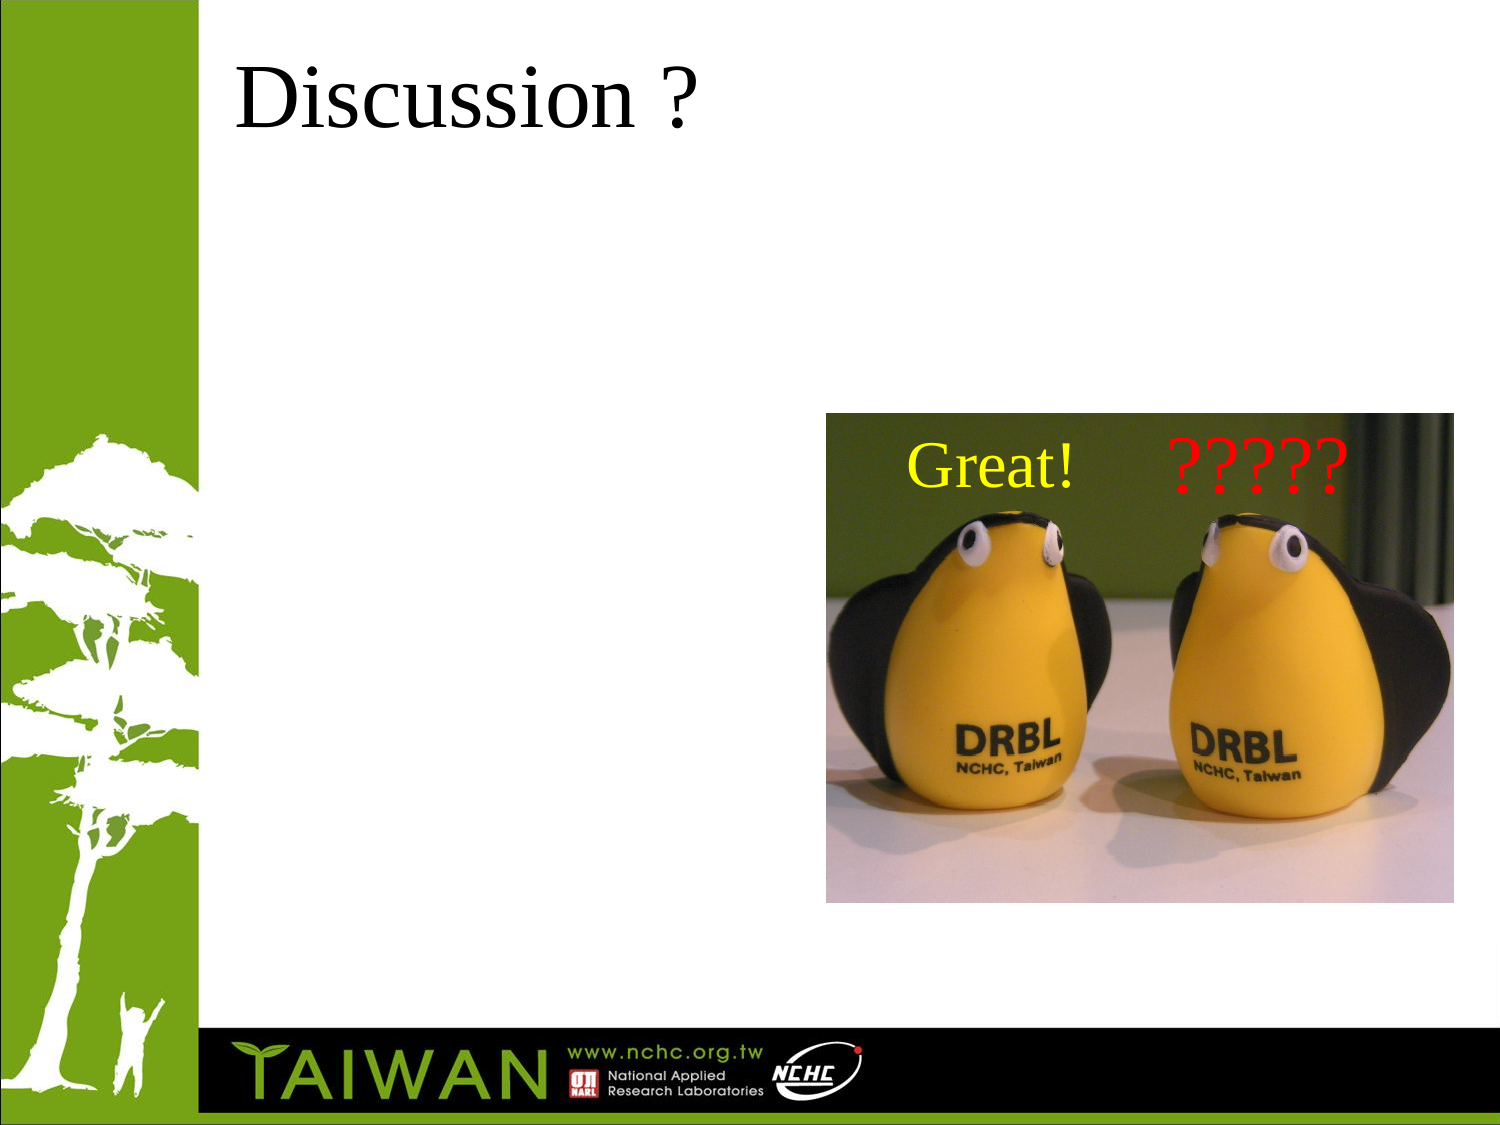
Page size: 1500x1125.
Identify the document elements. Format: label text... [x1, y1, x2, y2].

text_box Discussion ? [234, 35, 1477, 146]
text_box Great! [892, 412, 1093, 588]
picture [0, 0, 1500, 1125]
text_box ????? [1151, 402, 1368, 518]
